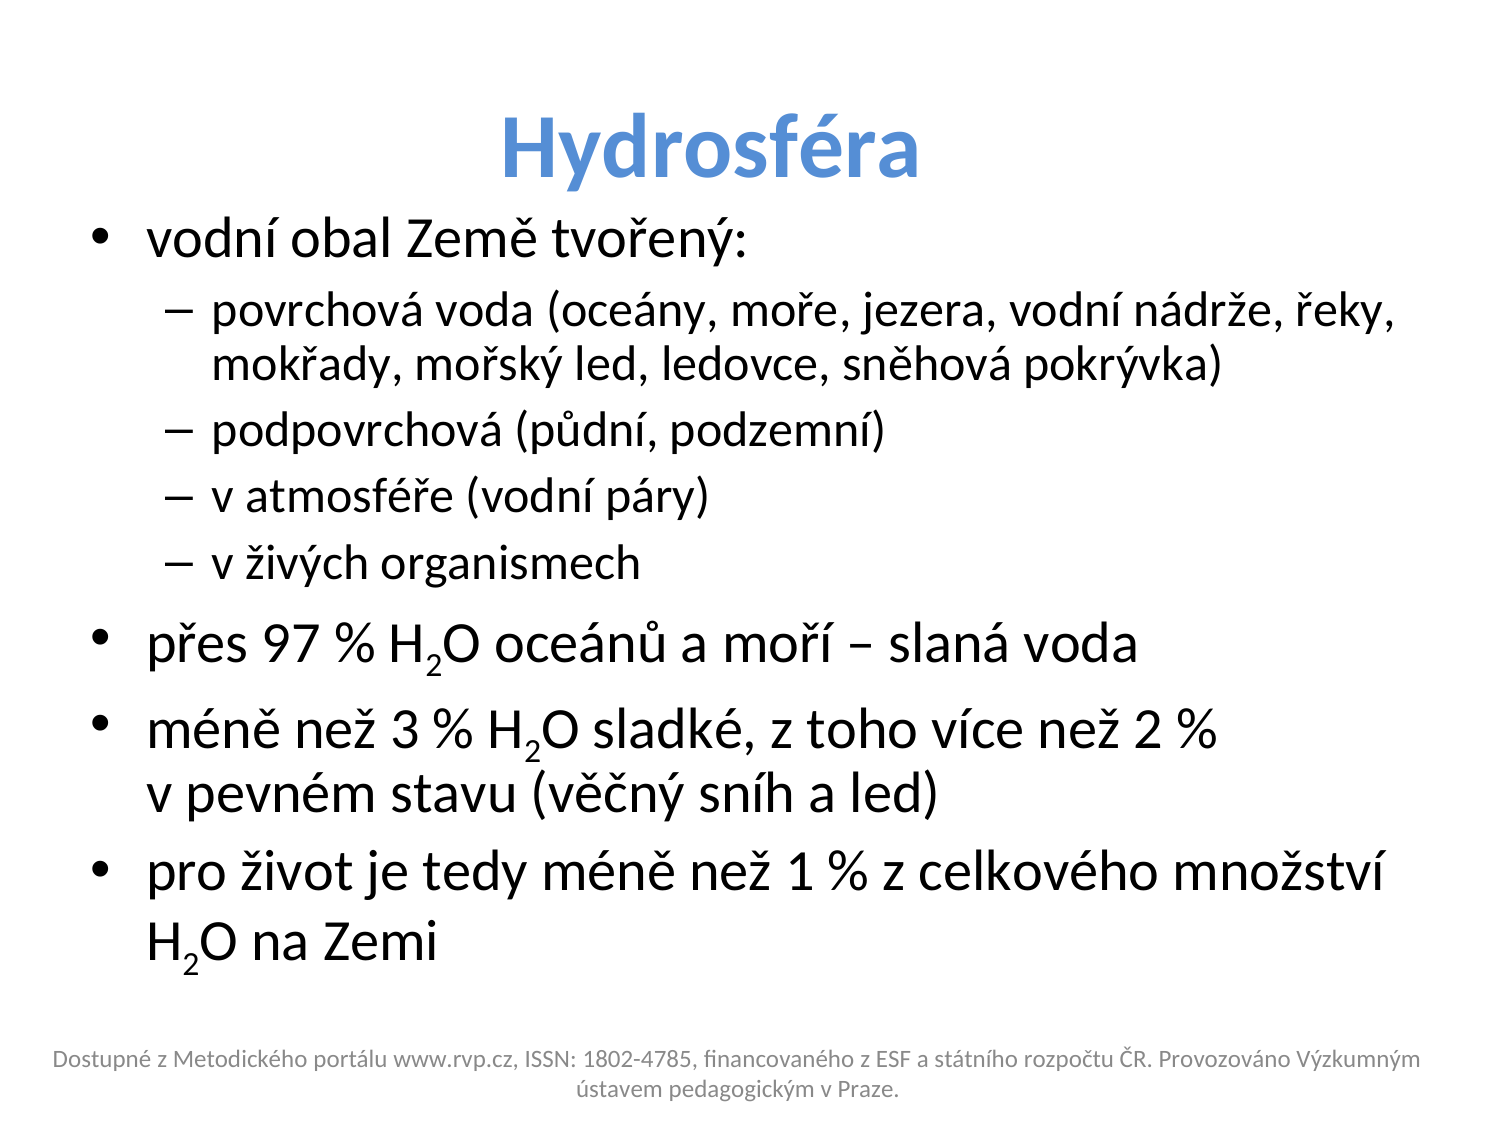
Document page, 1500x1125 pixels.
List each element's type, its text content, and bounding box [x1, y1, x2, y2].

list vodní obal Země tvořený: povrchová voda (oceány, moře, jezera, vodní nádrže, řeky, mokřady, mořský led, ledovce, sněhová pokrývka) podpovrchová (půdní, podzemní) v atmosféře (vodní páry) v živých organismech přes 97 % H2O oceánů a moří – slaná voda méně než 3 % H2O sladké, z toho více než 2 % v pevném stavu (věčný sníh a led) pro život je tedy méně než 1 % z celkového množství H2O na Zemi [75, 200, 1426, 1042]
title Hydrosféra [46, 46, 1397, 235]
text_box Dostupné z Metodického portálu www.rvp.cz, ISSN: 1802-4785, financovaného z ESF a státního rozpočtu ČR. Provozováno Výzkumným ústavem pedagogickým v Praze. [23, 1042, 1454, 1103]
